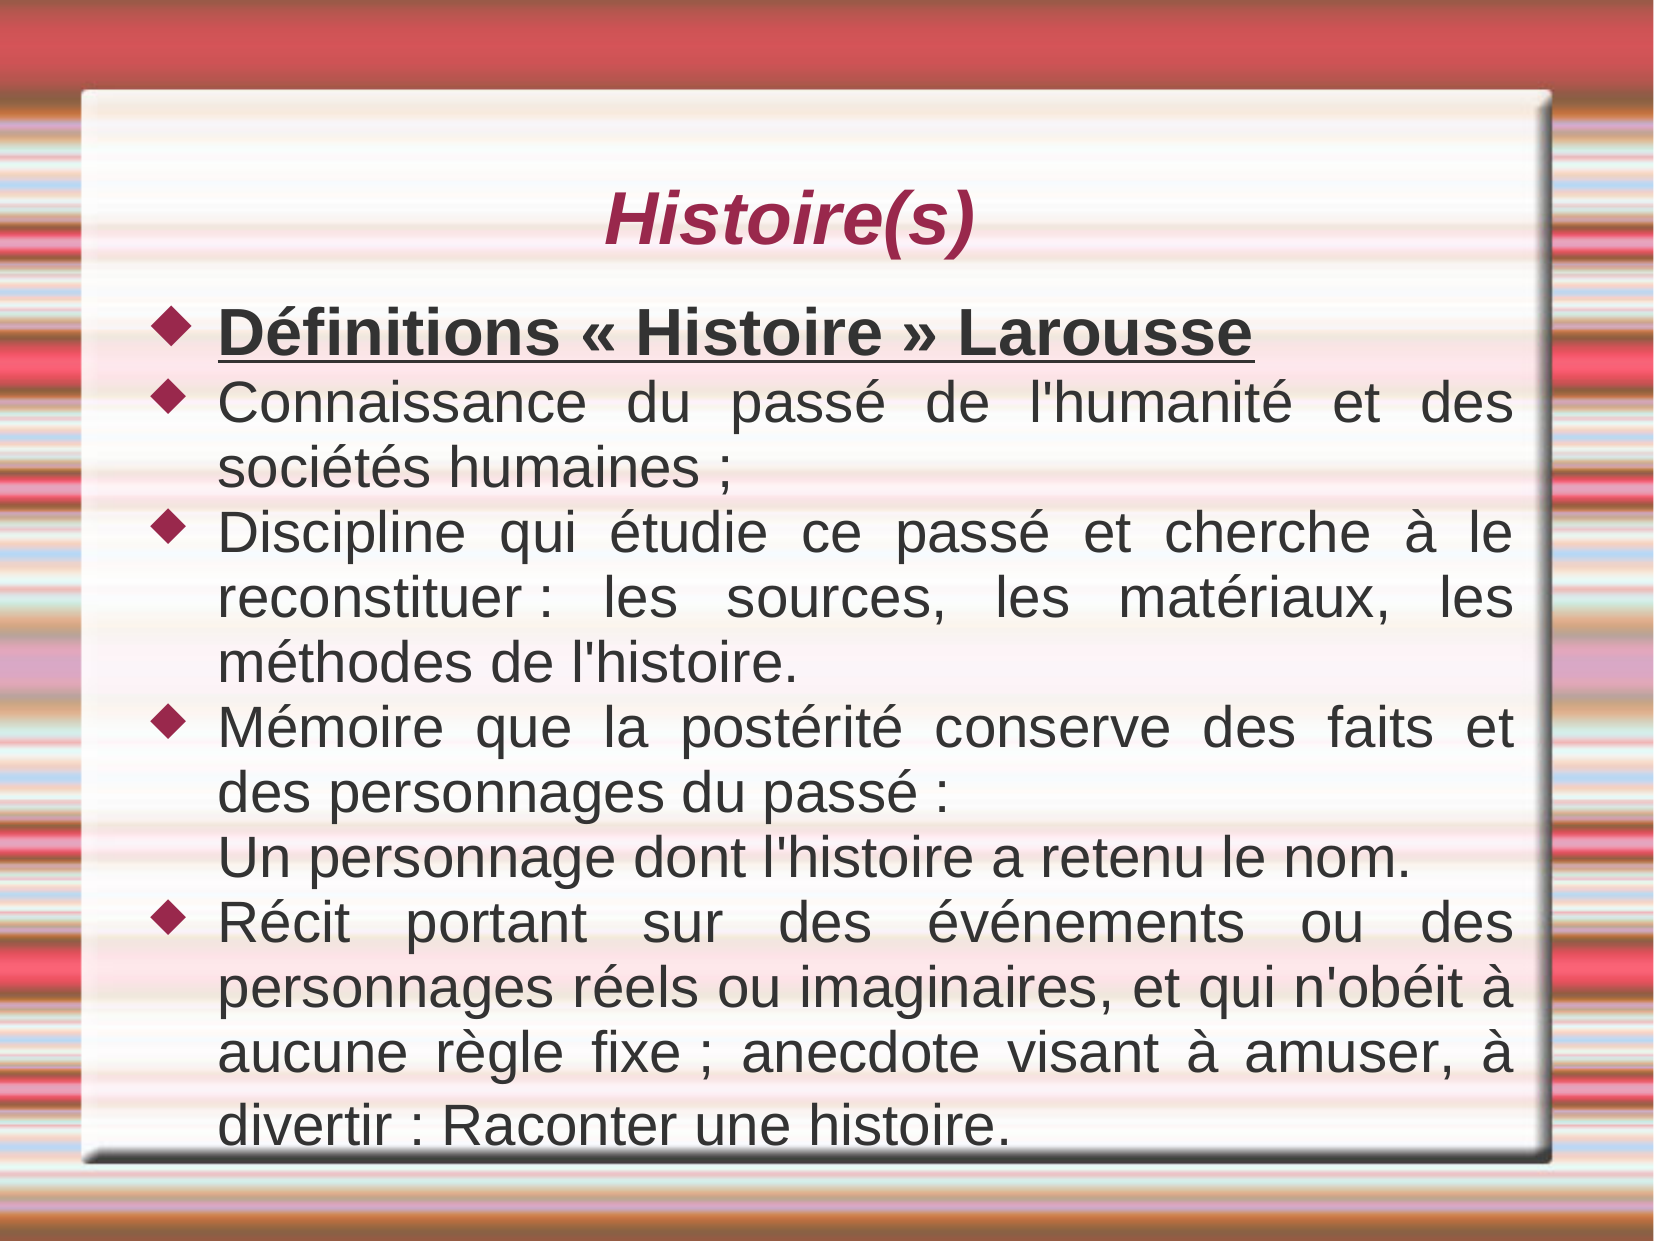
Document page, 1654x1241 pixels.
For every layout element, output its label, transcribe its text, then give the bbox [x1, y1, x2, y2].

title Histoire(s) [88, 114, 1534, 322]
picture [0, 0, 1654, 1241]
list Définitions « Histoire » Larousse Connaissance du passé de l'humanité et des sociétés humaines ; Discipline qui étudie ce passé et cherche à le reconstituer : les sources, les matériaux, les méthodes de l'histoire. Mémoire que la postérité conserve des faits et des personnages du passé : Un personnage dont l'histoire a retenu le nom. Récit portant sur des événements ou des personnages réels ou imaginaires, et qui n'obéit à aucune règle fixe ; anecdote visant à amuser, à divertir : Raconter une histoire. [134, 295, 1516, 1241]
